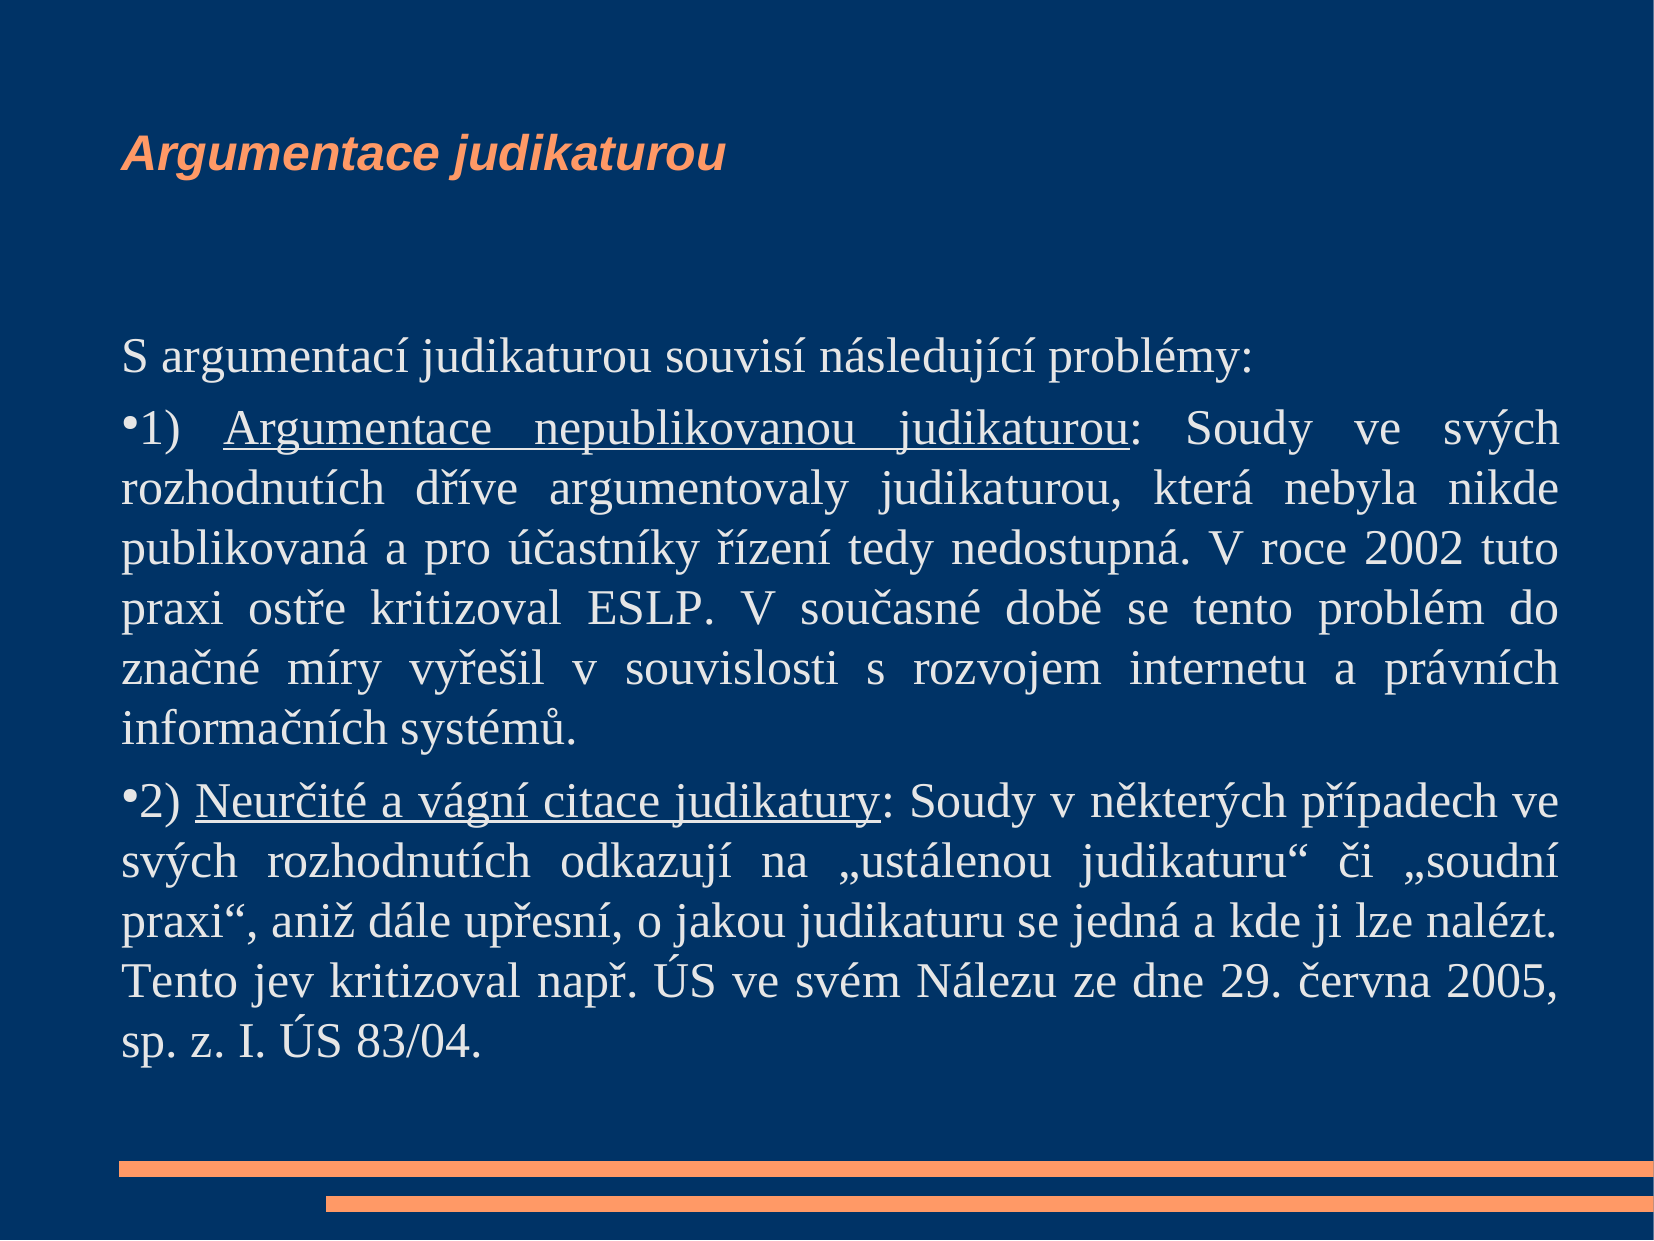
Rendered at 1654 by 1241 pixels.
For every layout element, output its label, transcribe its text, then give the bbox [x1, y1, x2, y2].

title Argumentace judikaturou [121, 46, 1534, 254]
list S argumentací judikaturou souvisí následující problémy: 1) Argumentace nepublikovanou judikaturou: Soudy ve svých rozhodnutích dříve argumentovaly judikaturou, která nebyla nikde publikovaná a pro účastníky řízení tedy nedostupná. V roce 2002 tuto praxi ostře kritizoval ESLP. V současné době se tento problém do značné míry vyřešil v souvislosti s rozvojem internetu a právních informačních systémů. 2) Neurčité a vágní citace judikatury: Soudy v některých případech ve svých rozhodnutích odkazují na „ustálenou judikaturu“ či „soudní praxi“, aniž dále upřesní, o jakou judikaturu se jedná a kde ji lze nalézt. Tento jev kritizoval např. ÚS ve svém Nálezu ze dne 29. června 2005, sp. z. I. ÚS 83/04. [121, 322, 1561, 1132]
